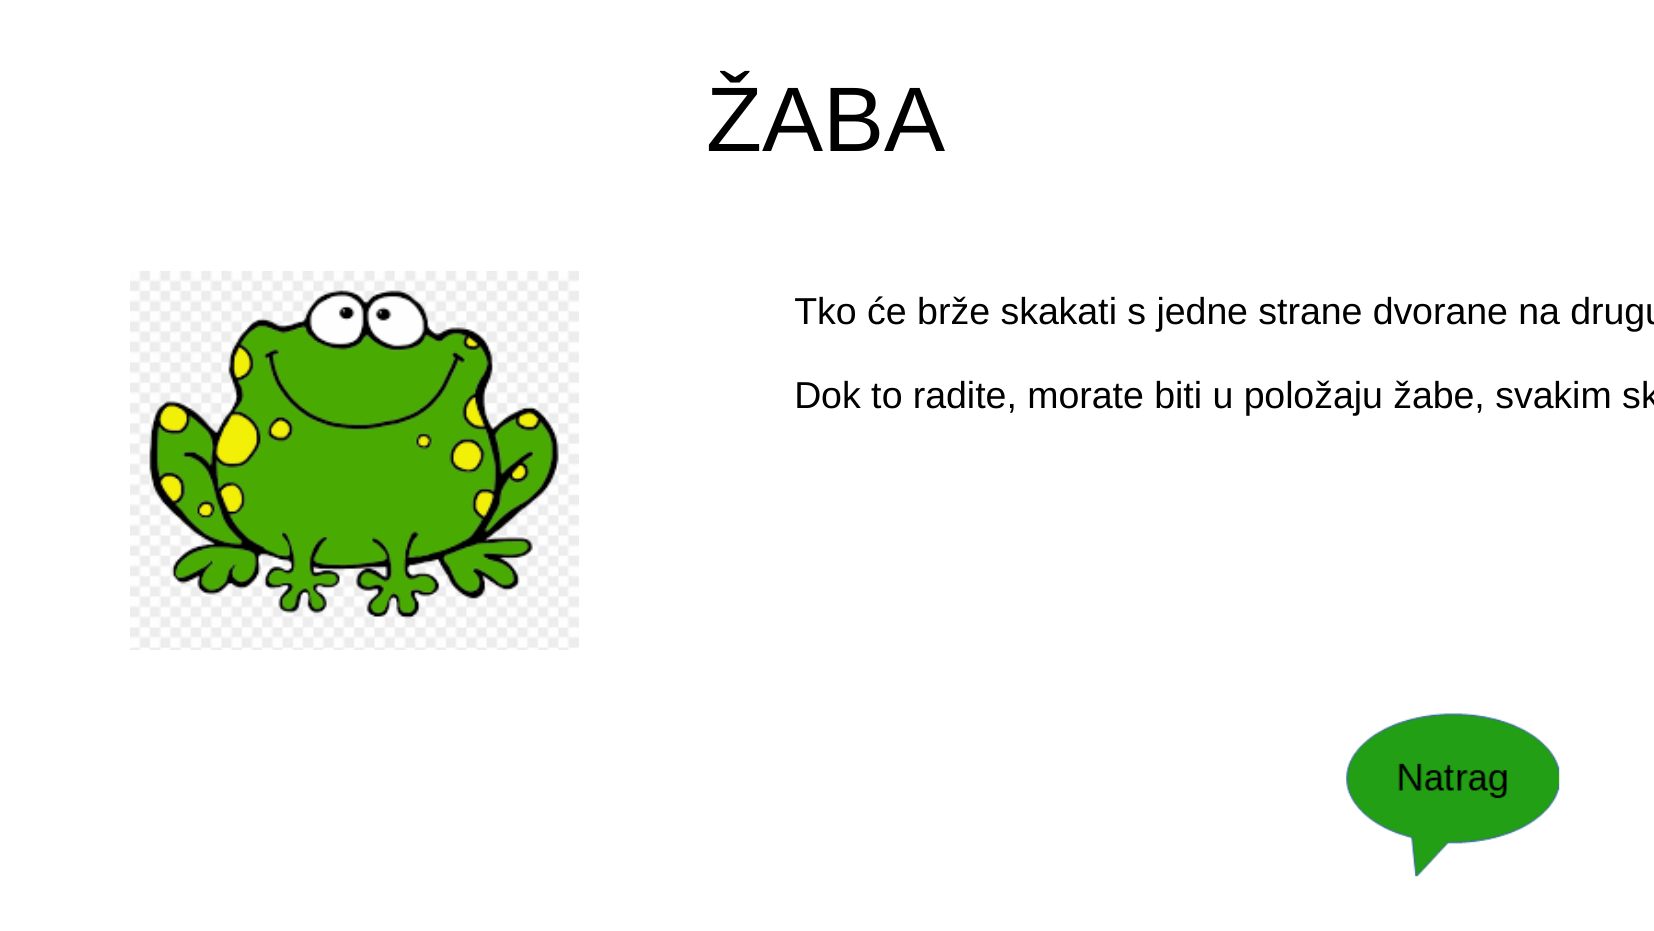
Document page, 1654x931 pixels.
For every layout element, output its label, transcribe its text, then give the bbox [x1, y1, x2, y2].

picture [1325, 696, 1583, 880]
title ŽABA [82, 37, 1571, 193]
picture [130, 271, 579, 650]
text_box Tko će brže skakati s jedne strane dvorane na drugu stranu? Dok to radite, morate biti u položaju žabe, svakim skokom vaše ruke moraju dotaknuti pod. [779, 283, 1512, 650]
